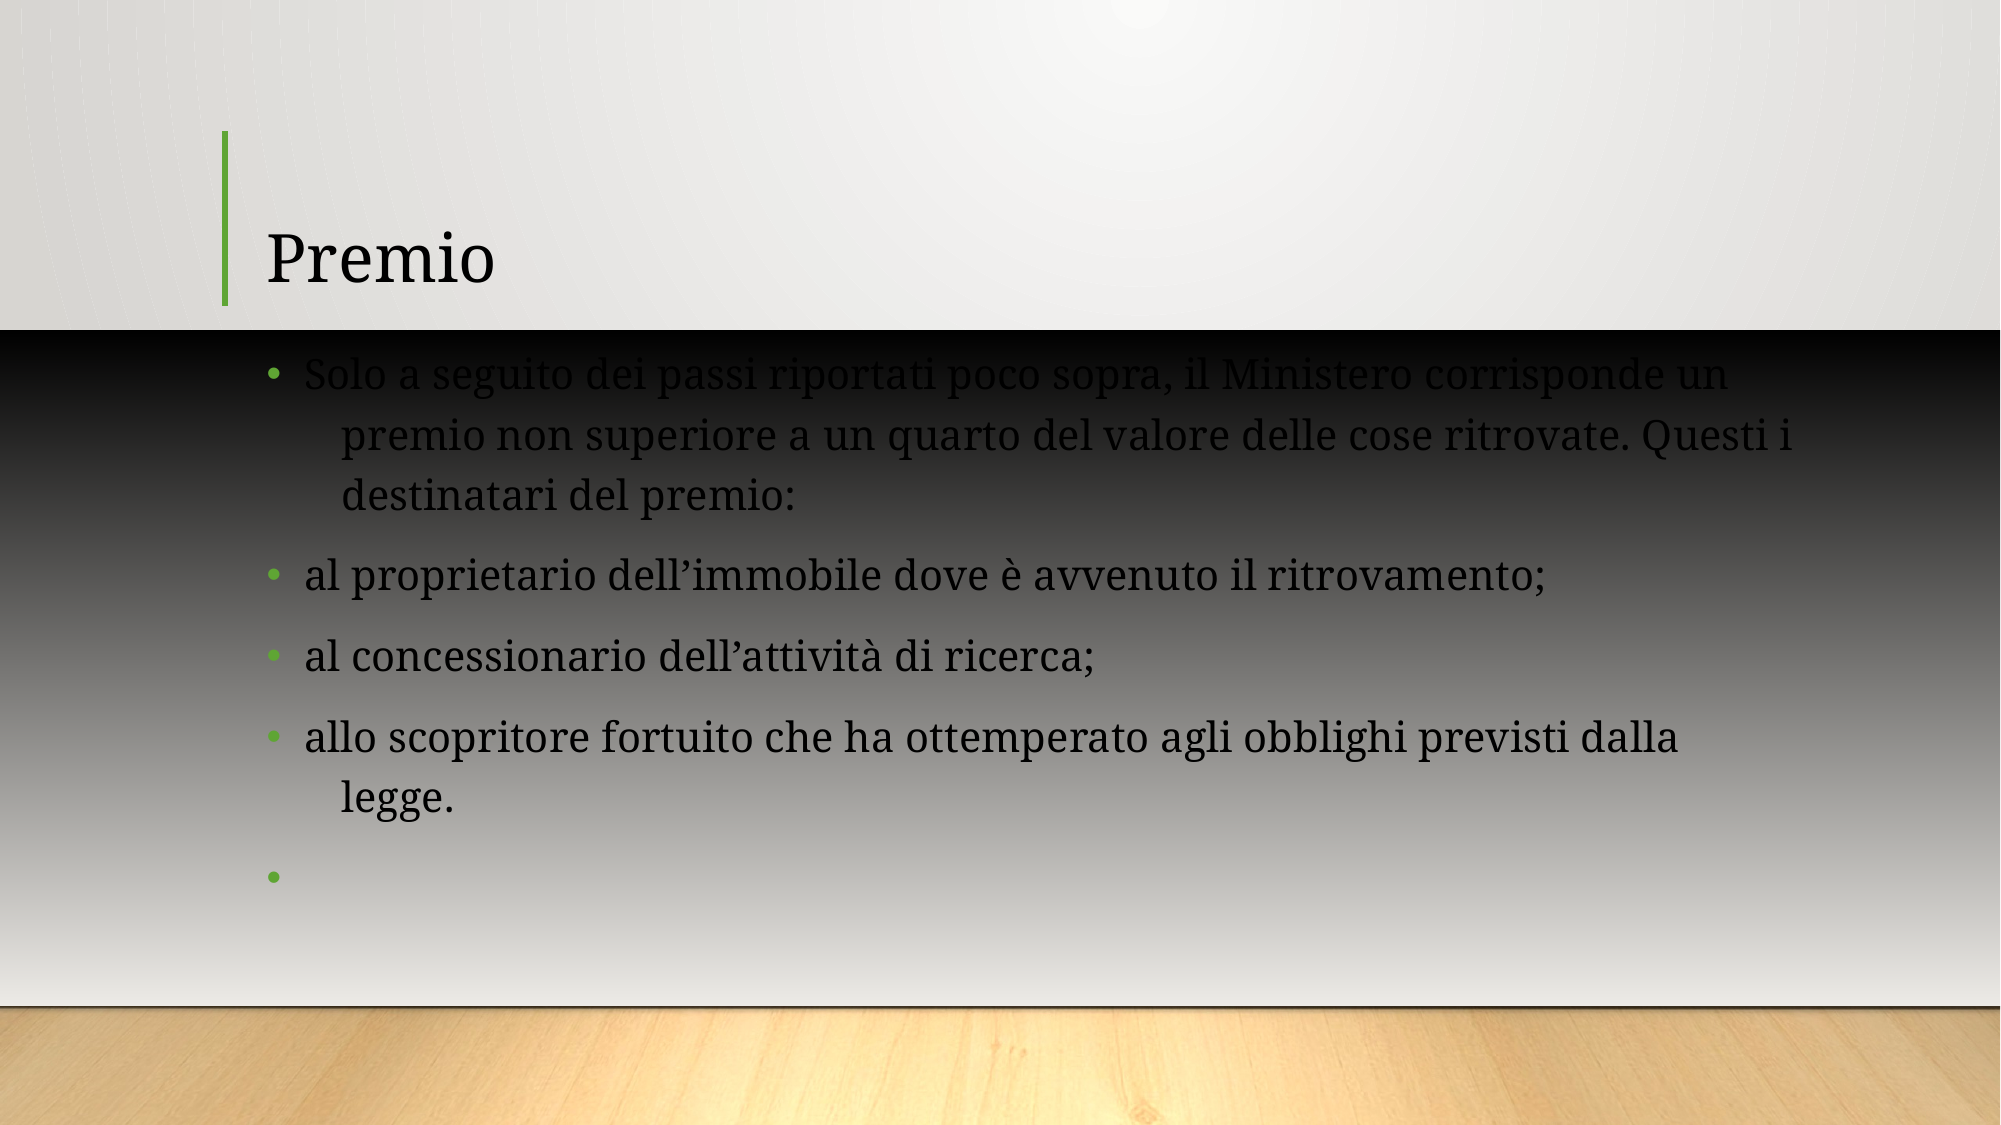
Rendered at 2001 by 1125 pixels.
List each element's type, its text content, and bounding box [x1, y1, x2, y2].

title Premio [251, 131, 1814, 305]
list Solo a seguito dei passi riportati poco sopra, il Ministero corrisponde un premio non superiore a un quarto del valore delle cose ritrovate. Questi i destinatari del premio: al proprietario dell’immobile dove è avvenuto il ritrovamento; al concessionario dell’attività di ricerca; allo scopritore fortuito che ha ottemperato agli obblighi previsti dalla legge. [251, 330, 1814, 897]
